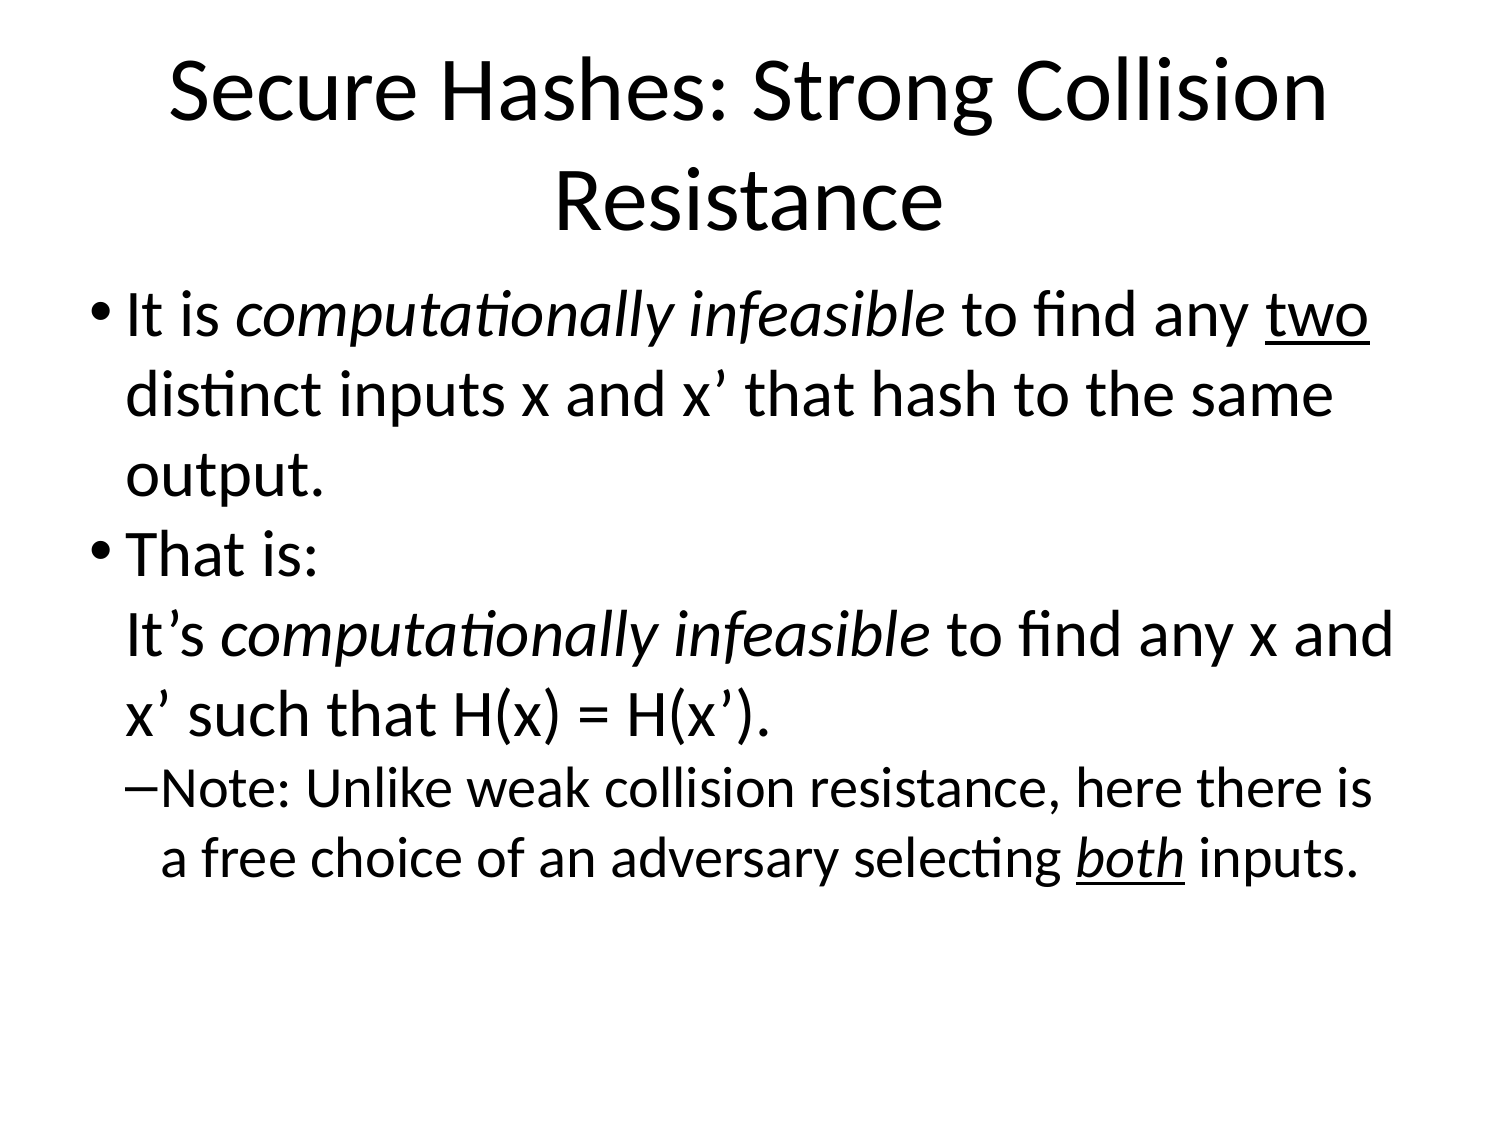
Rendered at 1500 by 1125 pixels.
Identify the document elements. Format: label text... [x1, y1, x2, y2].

text_box Secure Hashes: Strong Collision Resistance [75, 45, 1425, 233]
text_box It is computationally infeasible to find any two distinct inputs x and x’ that hash to the same output. That is: It’s computationally infeasible to find any x and x’ such that H(x) = H(x’). Note: Unlike weak collision resistance, here there is a free choice of an adversary selecting both inputs. [75, 262, 1425, 1005]
